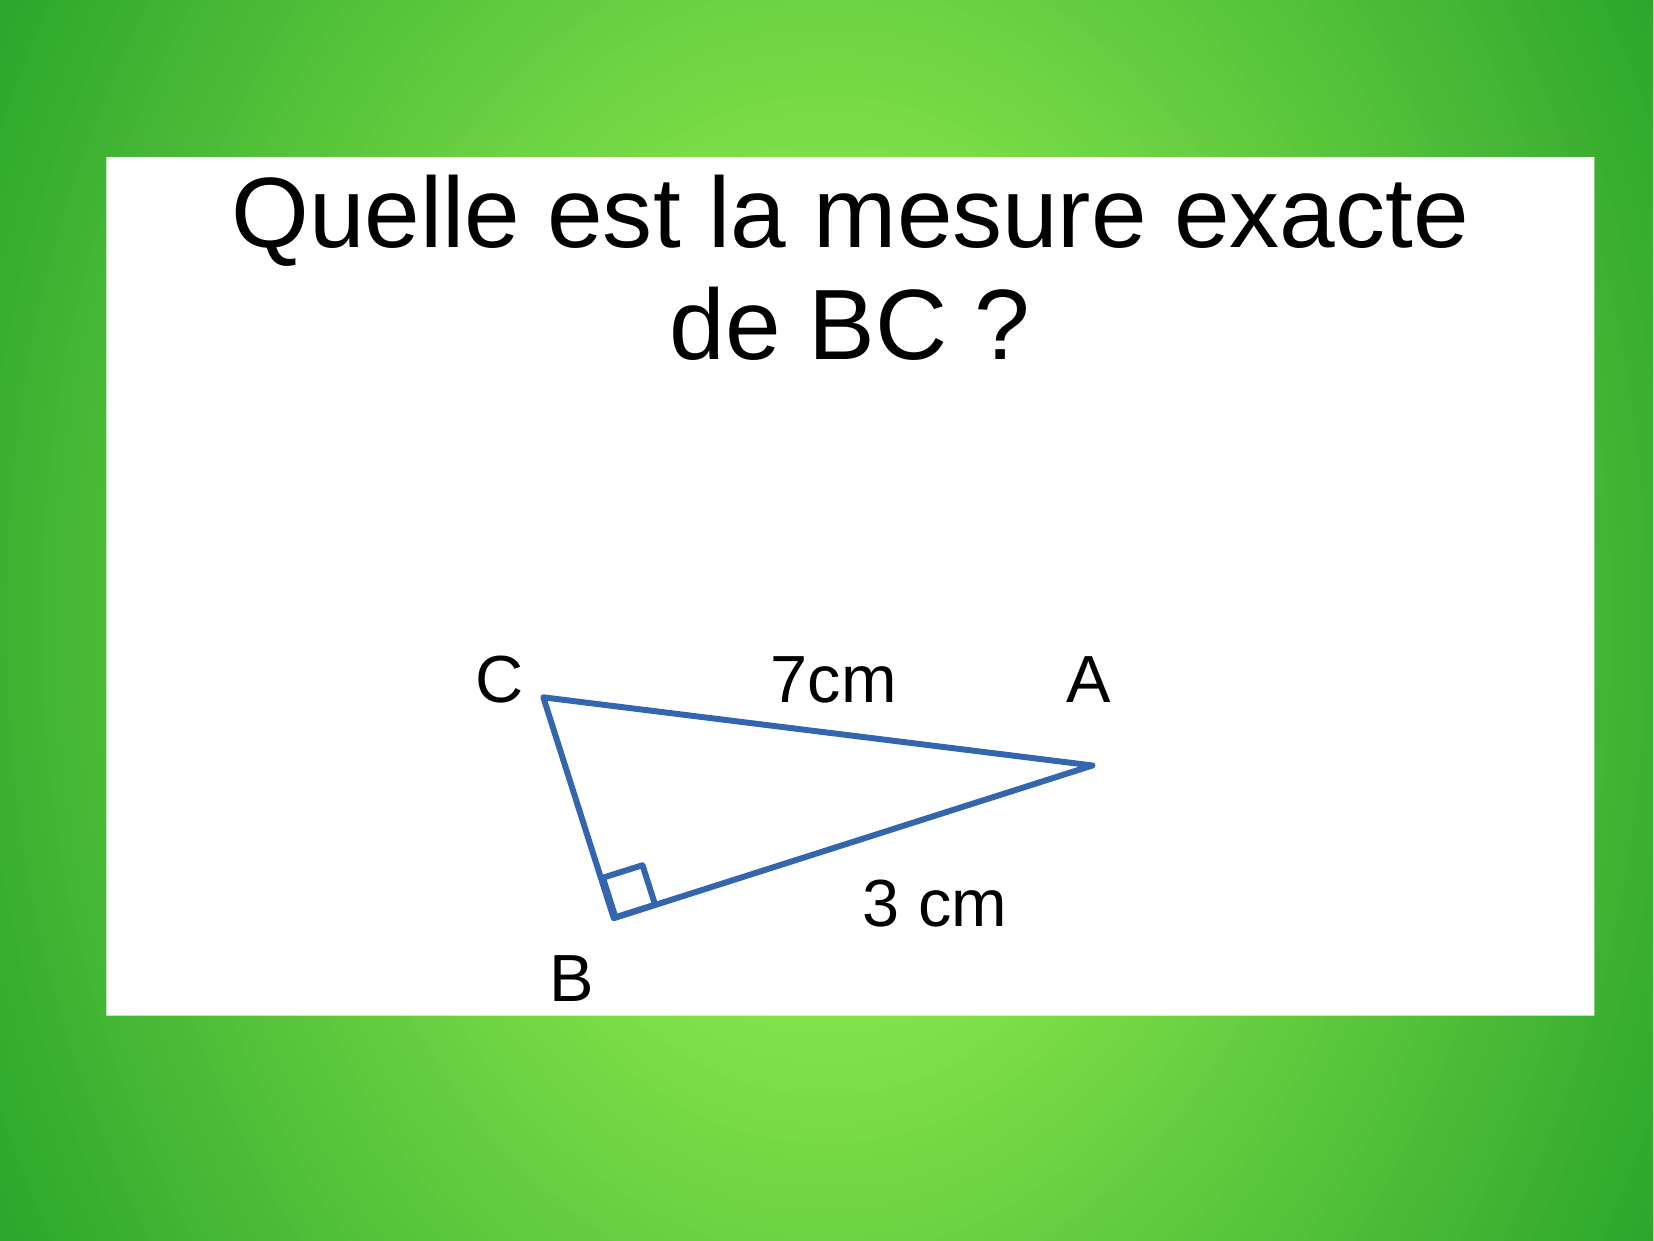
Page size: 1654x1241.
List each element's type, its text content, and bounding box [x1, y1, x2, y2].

text_box Quelle est la mesure exacte de BC ? C 7cm A 3 cm B [106, 157, 1595, 1016]
text_box [608, 870, 650, 912]
text_box [543, 697, 1093, 905]
picture [0, 0, 1654, 1241]
